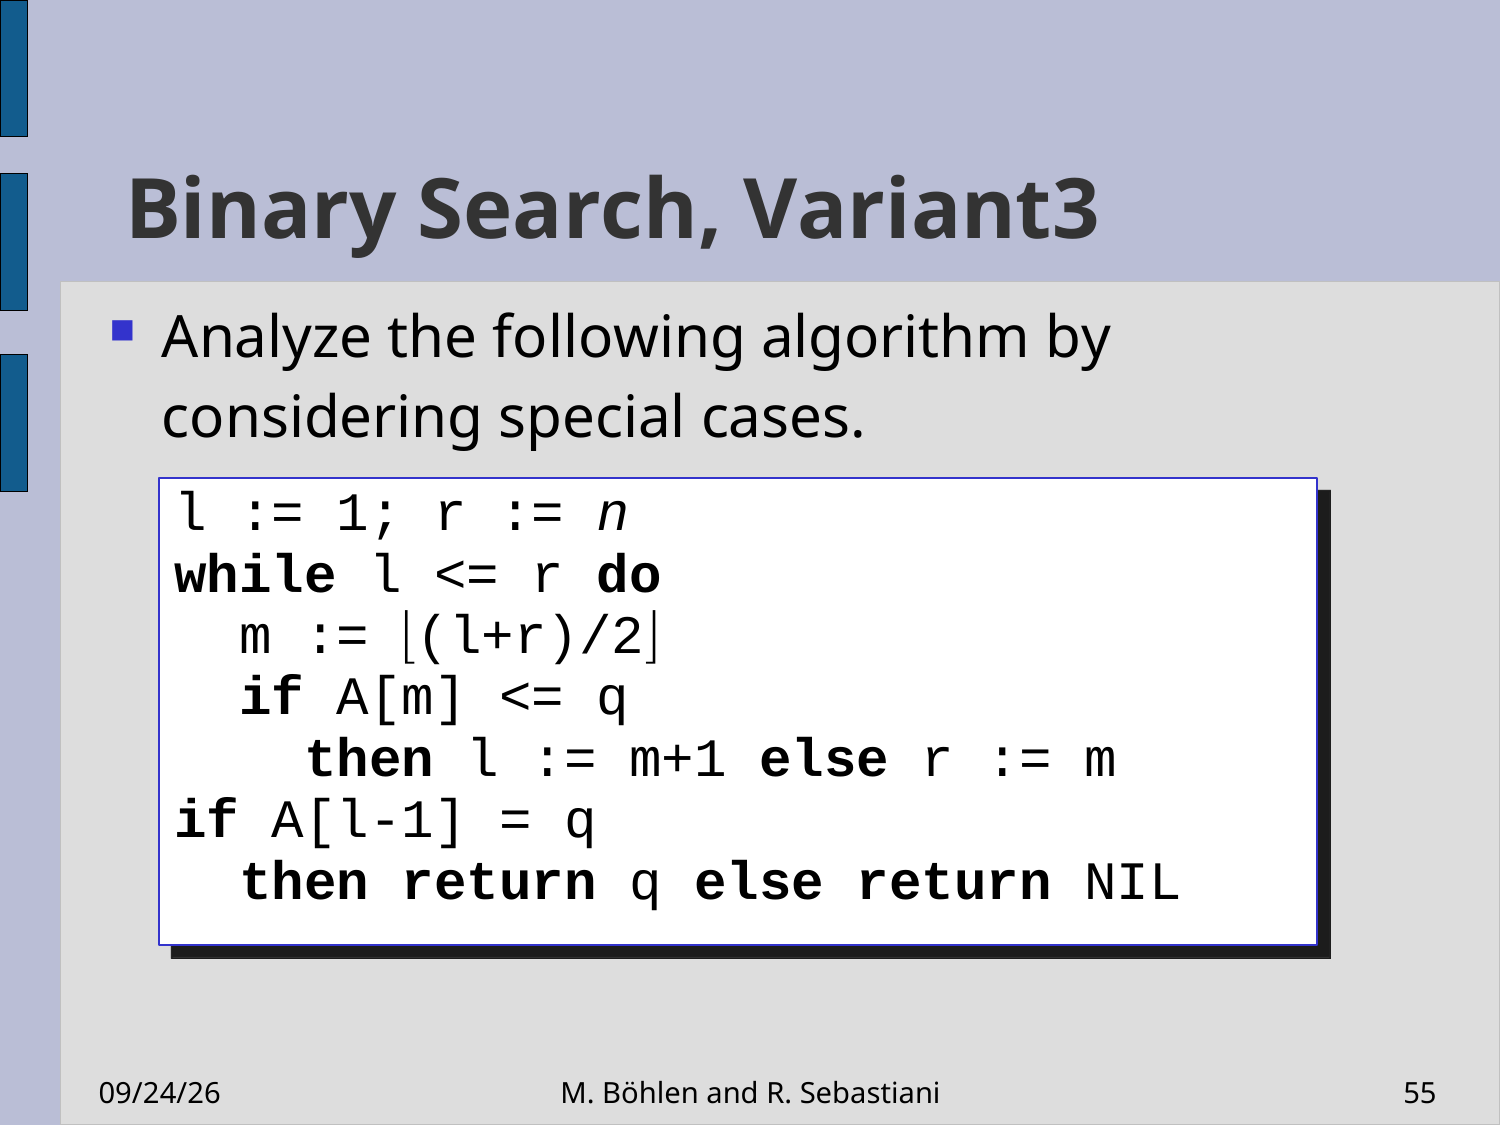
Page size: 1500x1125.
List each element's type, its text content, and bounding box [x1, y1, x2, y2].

list l := 1; r := n while l <= r do m := ⌊(l+r)/2⌋ if A[m] <= q then l := m+1 else r := m if A[l-1] = q then return q else return NIL [159, 477, 1318, 1036]
title Binary Search, Variant3 [110, 67, 1392, 271]
list Analyze the following algorithm by considering special cases. [91, 287, 1463, 453]
